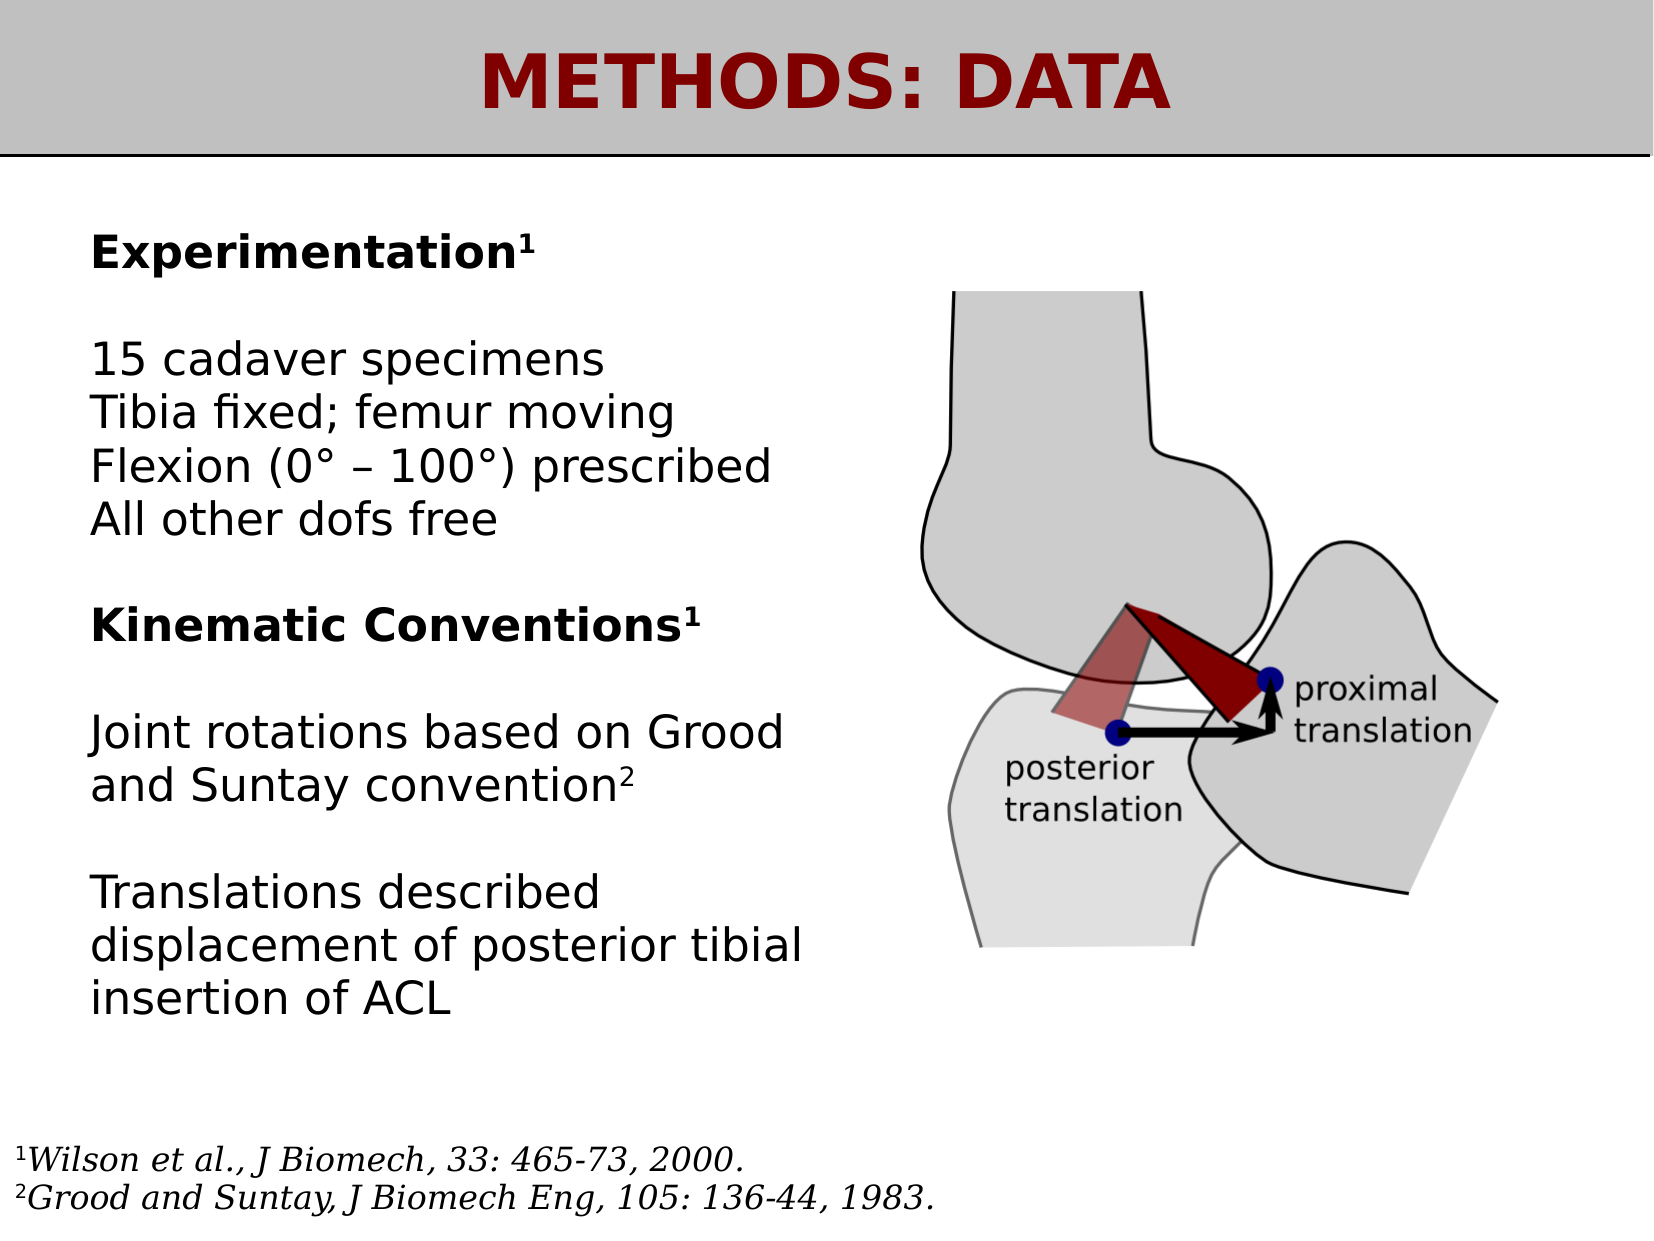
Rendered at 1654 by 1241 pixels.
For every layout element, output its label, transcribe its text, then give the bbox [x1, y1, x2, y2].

text_box Experimentation1 15 cadaver specimens Tibia fixed; femur moving Flexion (0° – 100°) prescribed All other dofs free Kinematic Conventions1 Joint rotations based on Grood and Suntay convention2 Translations described displacement of posterior tibial insertion of ACL [75, 219, 826, 1037]
text_box 1Wilson et al., J Biomech, 33: 465-73, 2000. 2Grood and Suntay, J Biomech Eng, 105: 136-44, 1983. [0, 1132, 1653, 1241]
text_box [0, 0, 1654, 156]
picture [904, 262, 1522, 977]
text_box METHODS: DATA [0, 31, 1651, 134]
